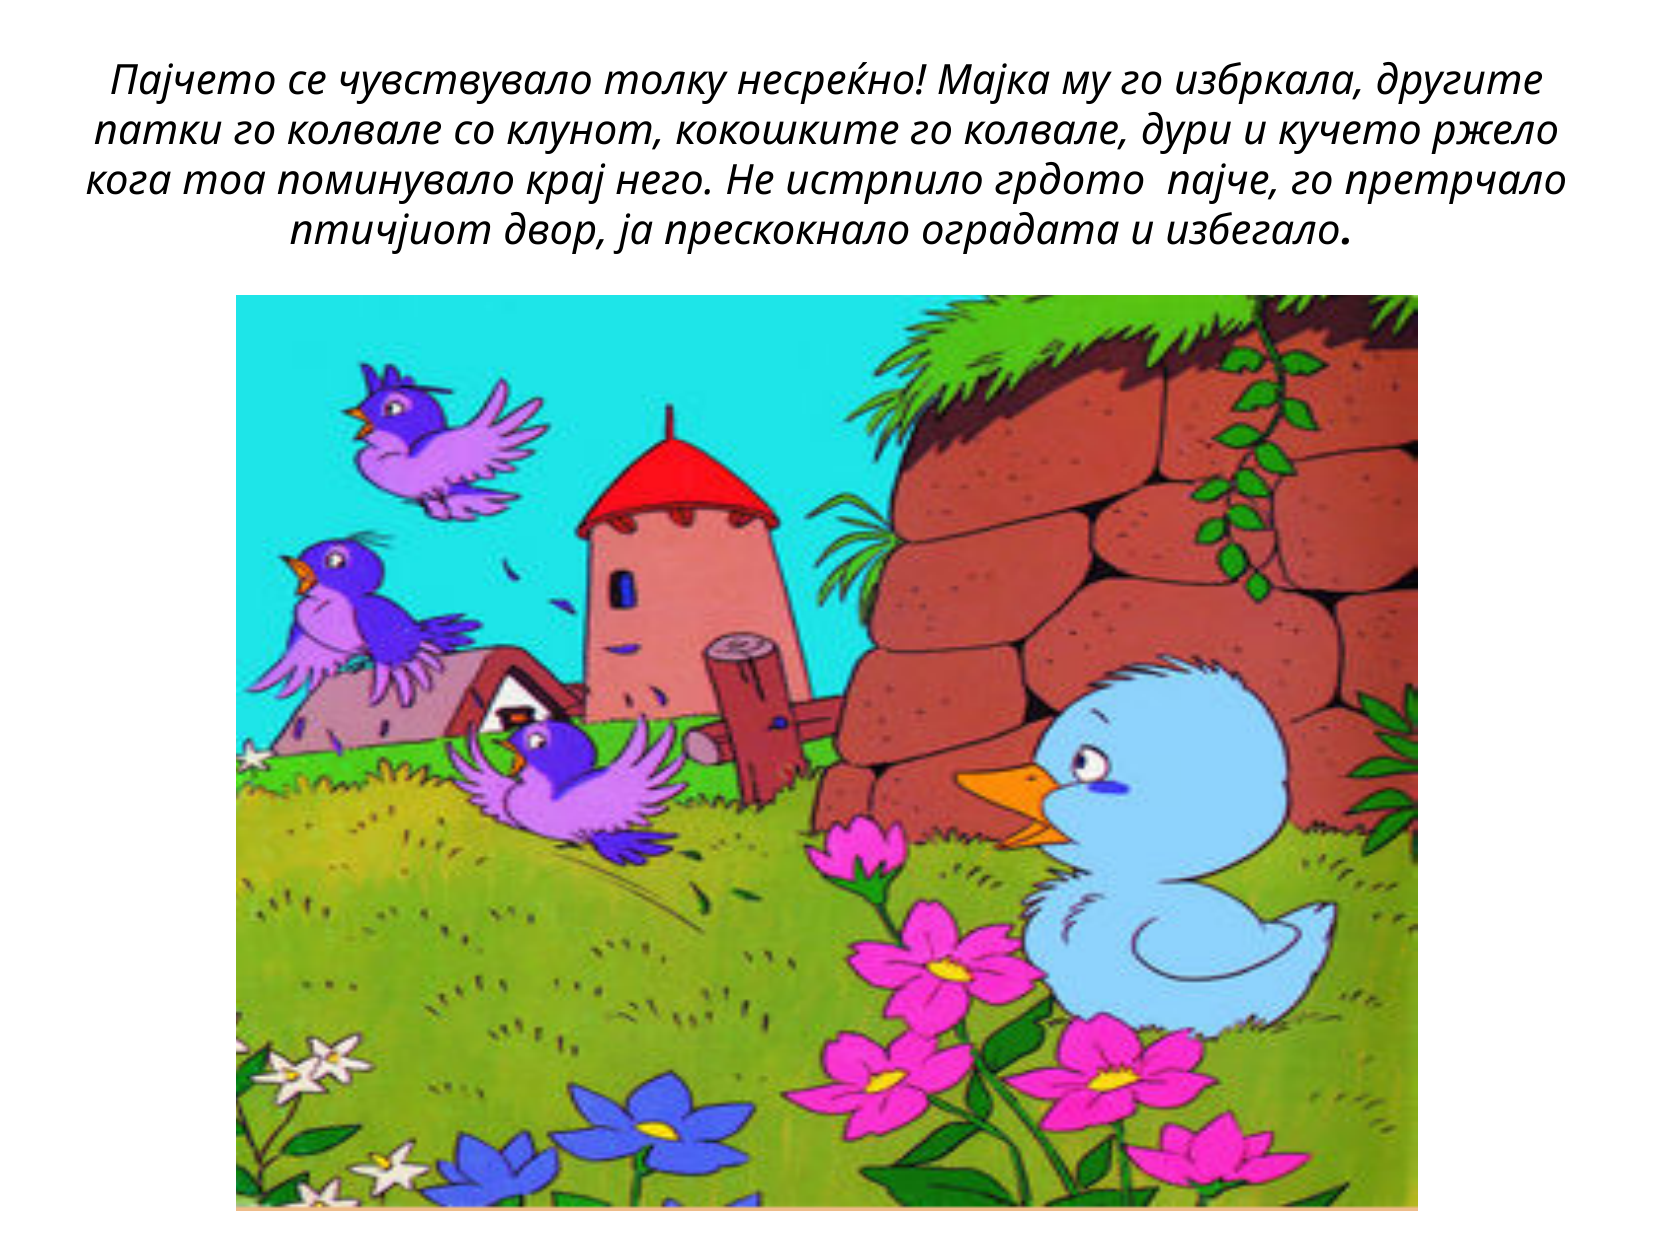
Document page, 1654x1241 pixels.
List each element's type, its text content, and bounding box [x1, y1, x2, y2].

title Пајчето се чувствувало толку несреќно! Мајка му го избркала, другите патки го колвале со клунот, кокошките го колвале, дури и кучето ржело кога тоа поминувало крај него. Не истрпило грдото пајче, го претрчало птичјиот двор, ја прескокнало оградата и избегало. [82, 31, 1571, 275]
picture [236, 295, 1418, 1211]
